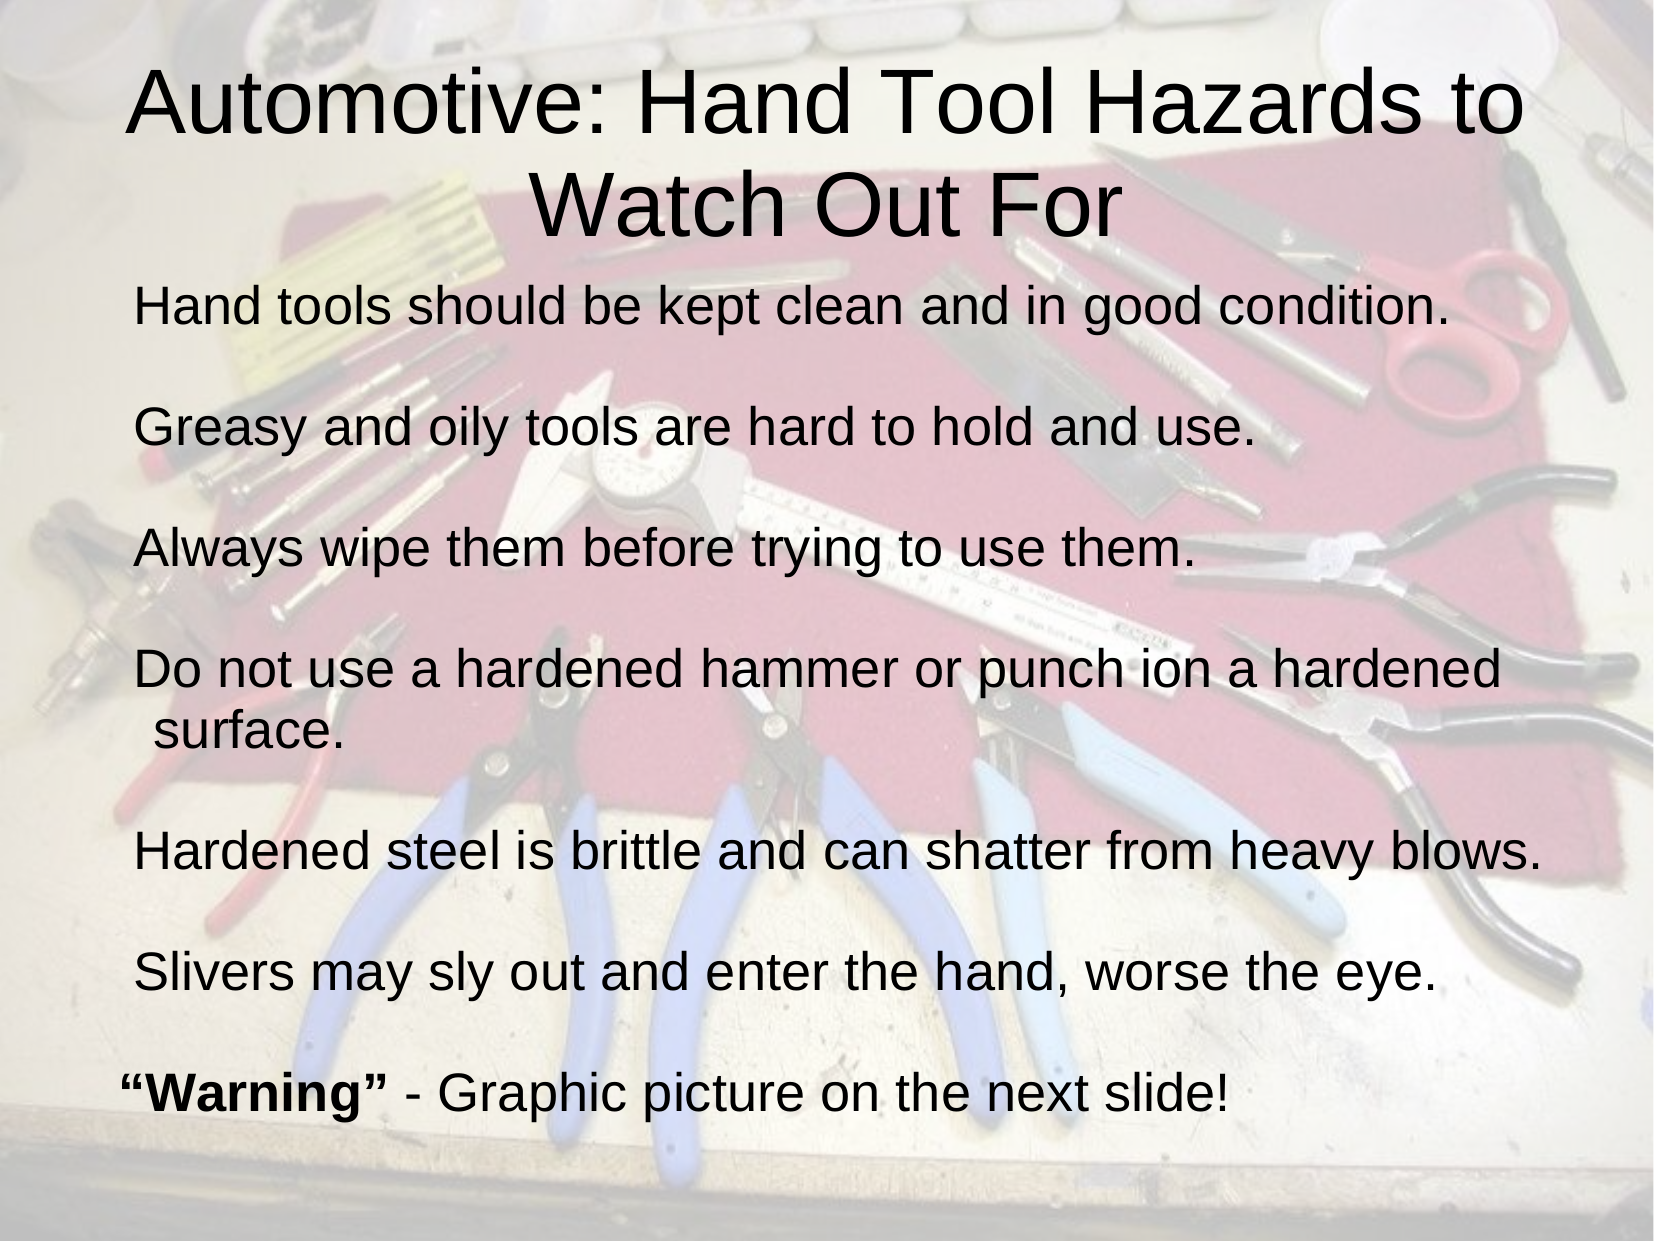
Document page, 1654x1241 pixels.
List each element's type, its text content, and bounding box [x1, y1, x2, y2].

title Automotive: Hand Tool Hazards to Watch Out For [82, 50, 1571, 245]
picture [0, 0, 1654, 1241]
subtitle Hand tools should be kept clean and in good condition. Greasy and oily tools are hard to hold and use. Always wipe them before trying to use them. Do not use a hardened hammer or punch ion a hardened surface. Hardened steel is brittle and can shatter from heavy blows. Slivers may sly out and enter the hand, worse the eye. “Warning” - Graphic picture on the next slide! [82, 245, 1571, 1154]
